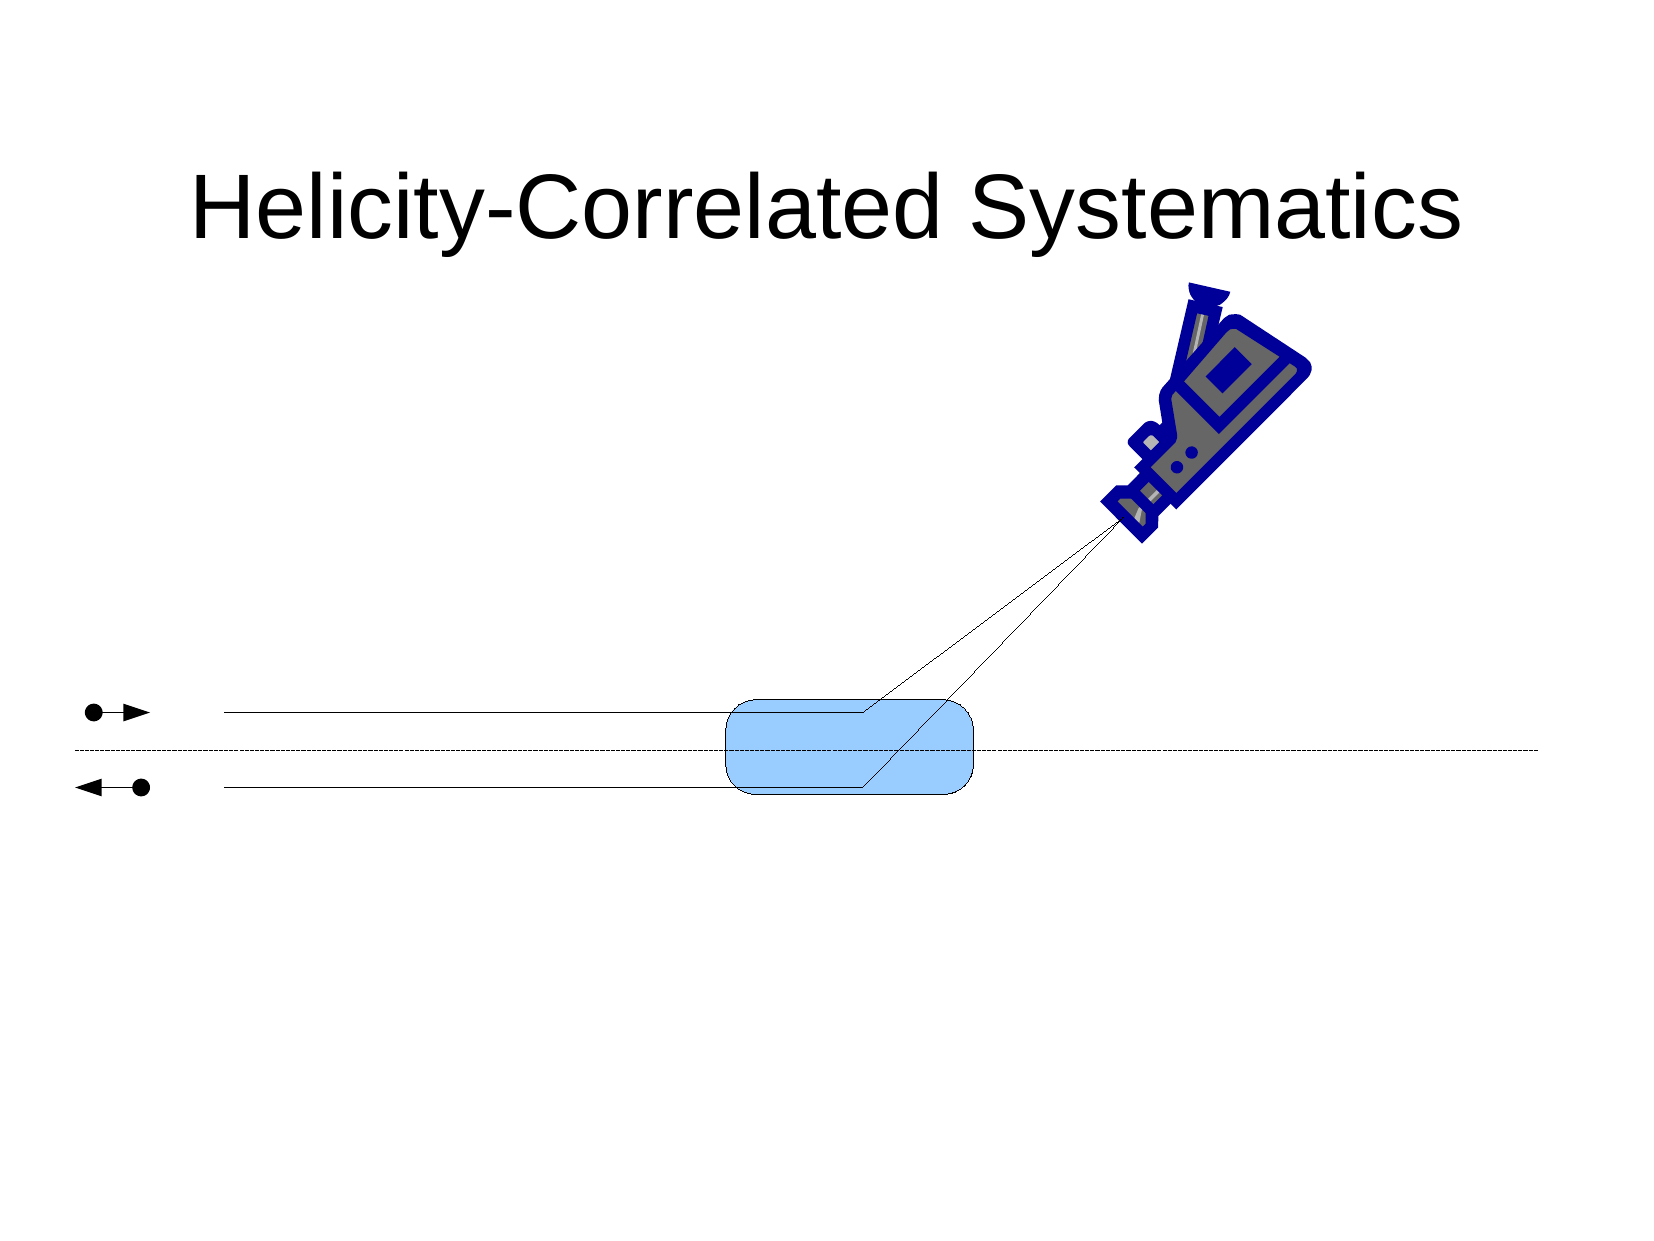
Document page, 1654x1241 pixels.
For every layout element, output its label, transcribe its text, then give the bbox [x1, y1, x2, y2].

picture [1033, 259, 1320, 545]
text_box [725, 699, 974, 795]
title Helicity-Correlated Systematics [121, 102, 1534, 311]
